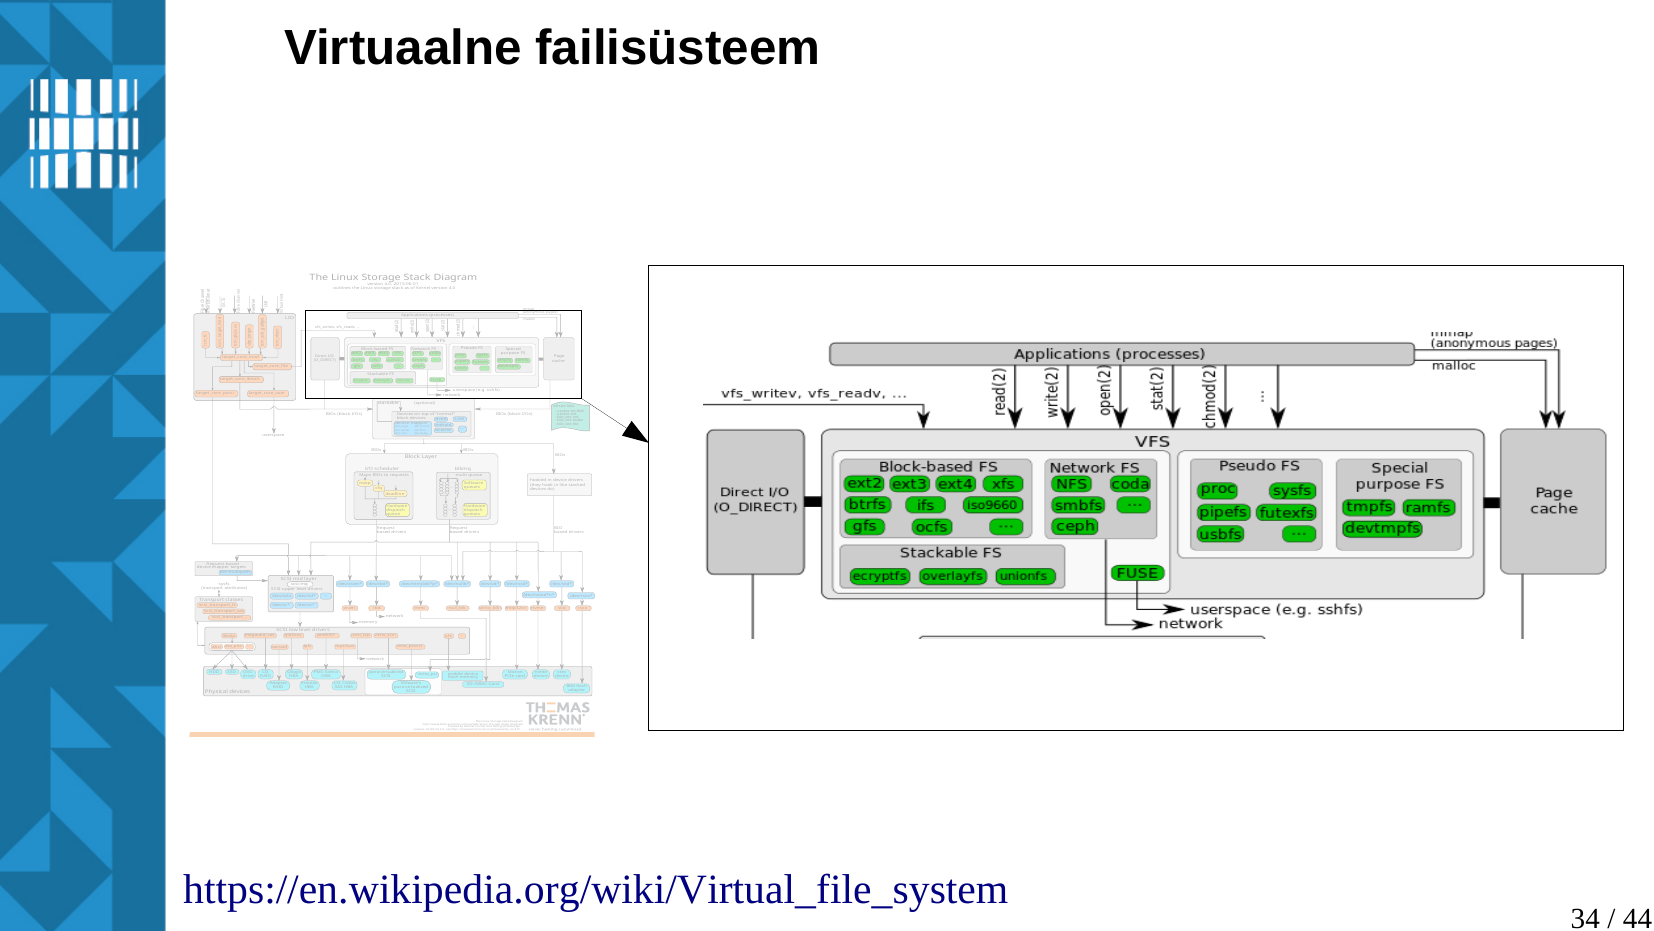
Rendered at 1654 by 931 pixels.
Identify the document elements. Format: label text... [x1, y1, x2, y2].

picture [189, 268, 595, 737]
picture [306, 311, 581, 398]
title Virtuaalne failisüsteem [284, 10, 1570, 86]
text_box https://en.wikipedia.org/wiki/Virtual_file_system [183, 866, 1104, 913]
picture [703, 332, 1623, 639]
